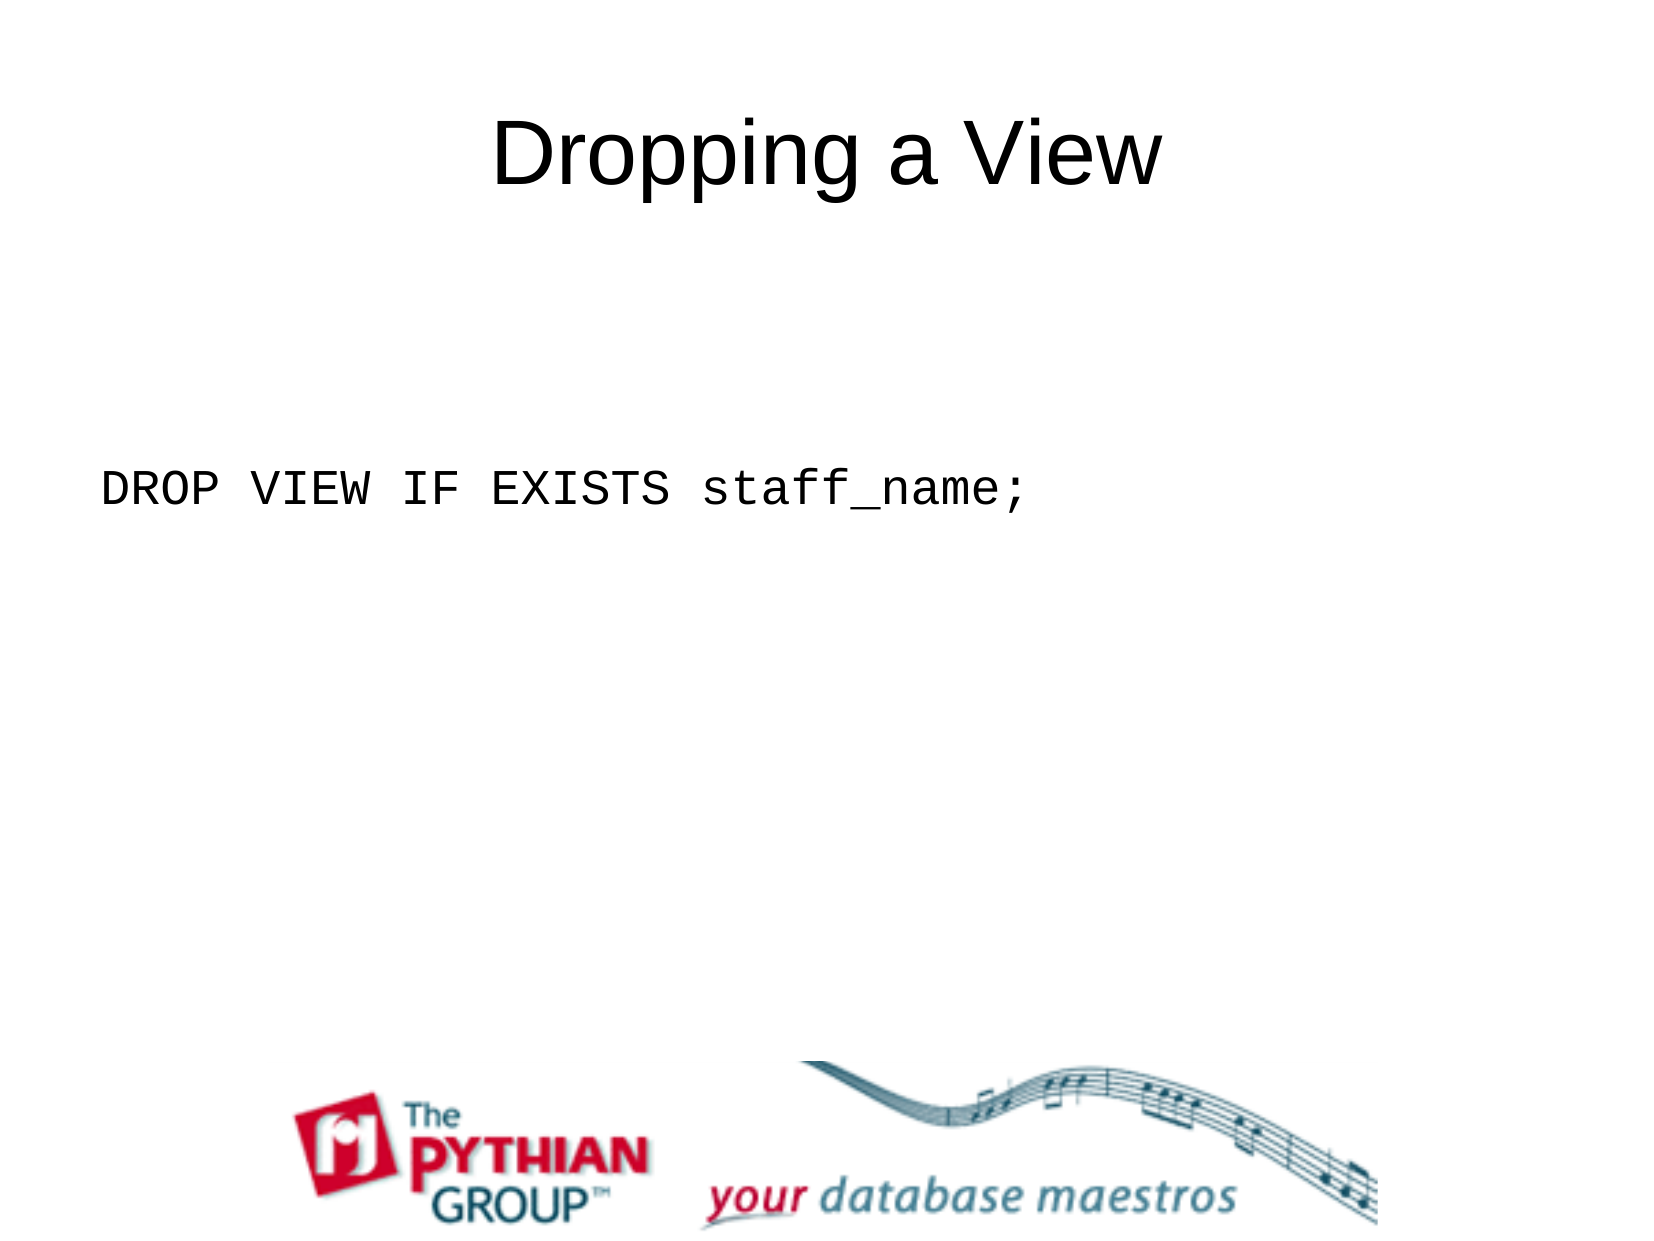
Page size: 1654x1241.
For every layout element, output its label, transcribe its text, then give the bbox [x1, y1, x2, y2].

title Dropping a View [82, 49, 1571, 257]
picture [266, 1094, 1378, 1241]
list DROP VIEW IF EXISTS staff_name; [82, 290, 1571, 1094]
